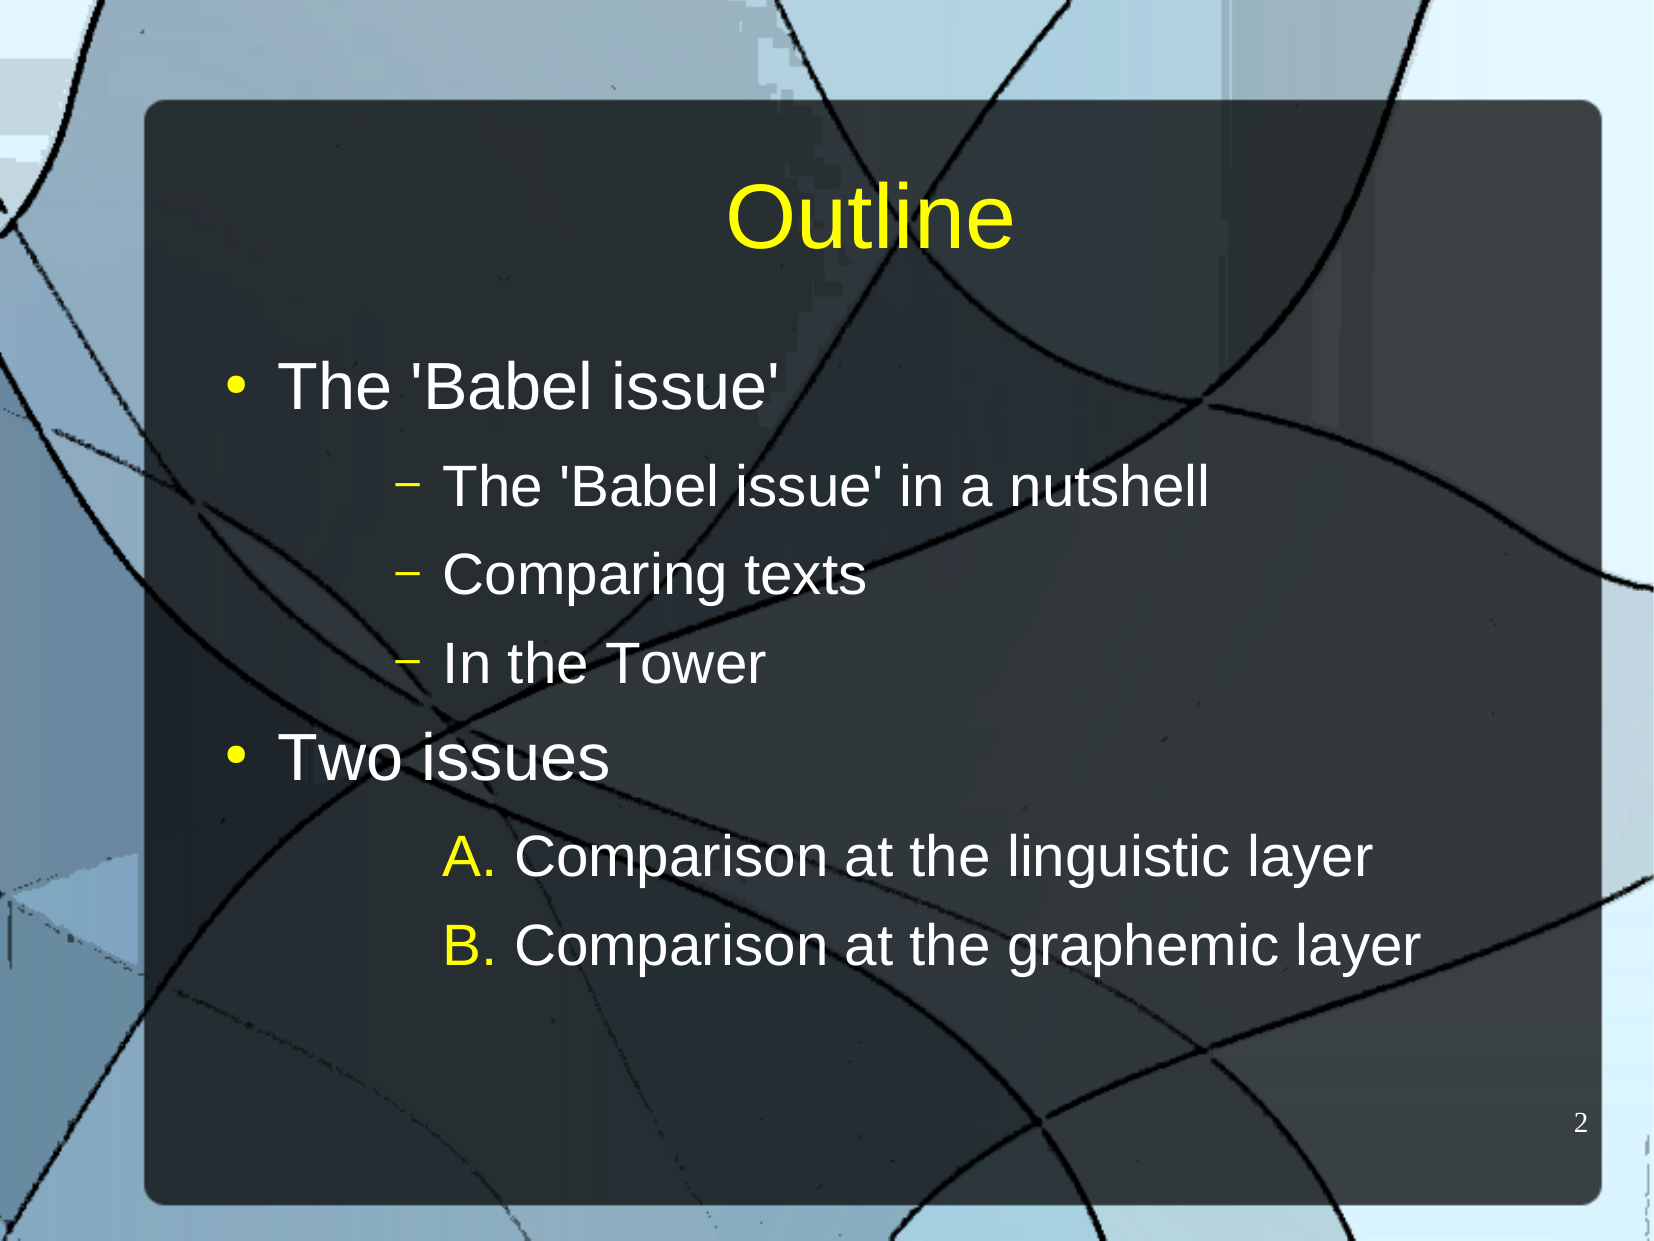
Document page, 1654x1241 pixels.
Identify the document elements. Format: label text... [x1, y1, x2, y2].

picture [0, 0, 1654, 1241]
list The 'Babel issue' The 'Babel issue' in a nutshell Comparing texts In the Tower Two issues A. Comparison at the linguistic layer B. Comparison at the graphemic layer [206, 349, 1571, 1069]
title Outline [159, 108, 1583, 325]
